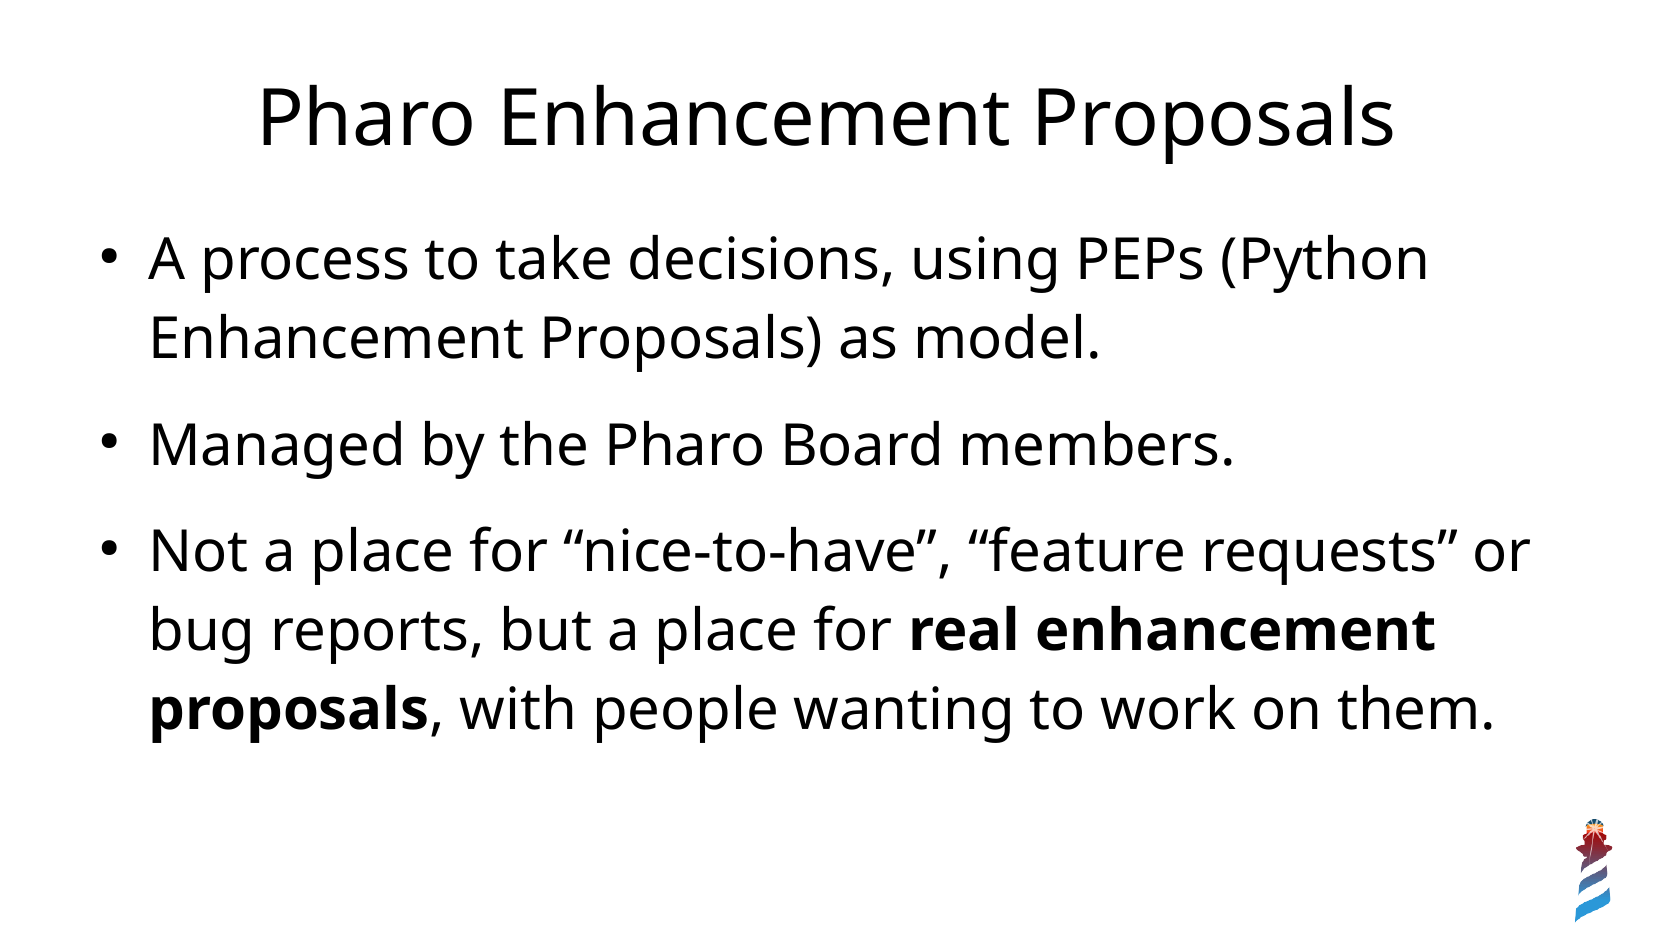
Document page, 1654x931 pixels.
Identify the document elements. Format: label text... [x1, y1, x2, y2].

list A process to take decisions, using PEPs (Python Enhancement Proposals) as model. Managed by the Pharo Board members. Not a place for “nice-to-have”, “feature requests” or bug reports, but a place for real enhancement proposals, with people wanting to work on them. [82, 217, 1571, 758]
picture [1535, 810, 1650, 925]
title Pharo Enhancement Proposals [82, 37, 1571, 193]
